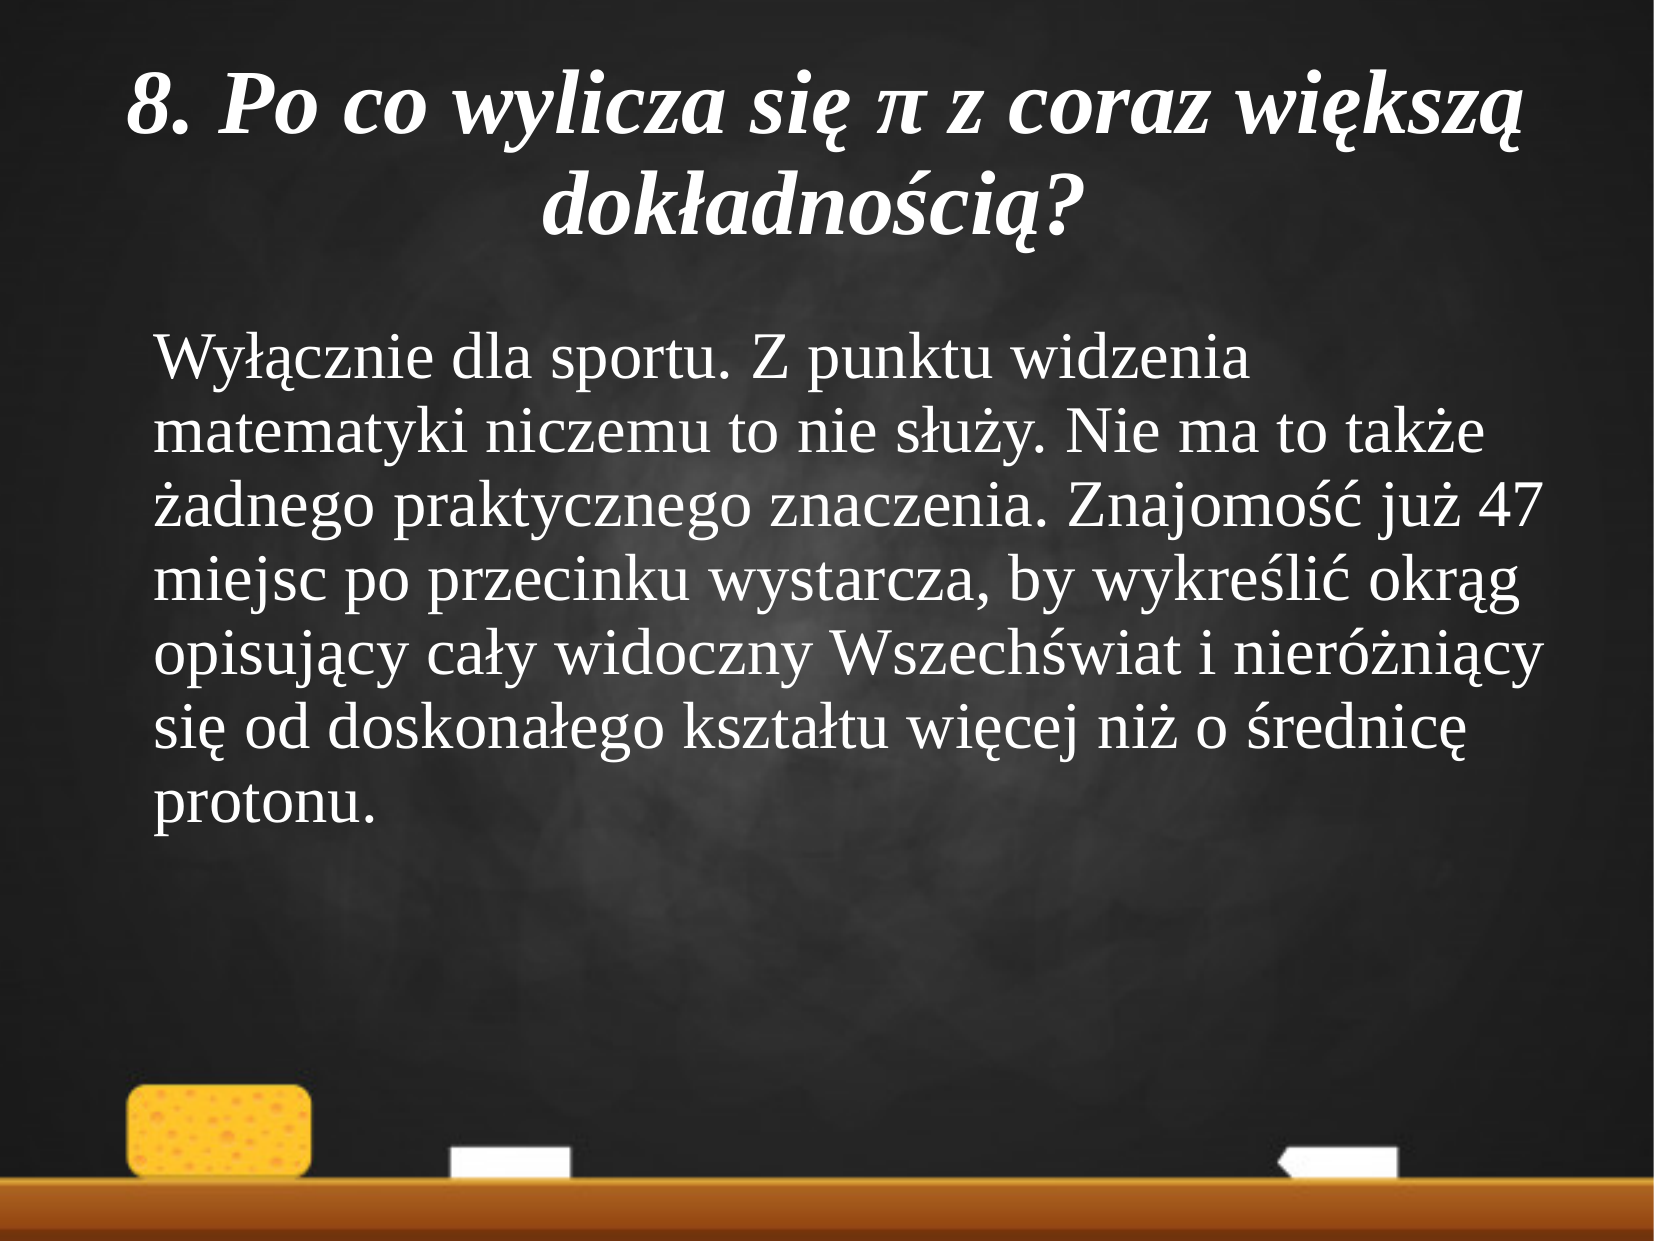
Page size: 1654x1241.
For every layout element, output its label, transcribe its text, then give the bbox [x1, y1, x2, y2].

picture [0, 0, 1654, 1241]
list Wyłącznie dla sportu. Z punktu widzenia matematyki niczemu to nie służy. Nie ma to także żadnego praktycznego znaczenia. Znajomość już 47 miejsc po przecinku wystarcza, by wykreślić okrąg opisujący cały widoczny Wszechświat i nieróżniący się od doskonałego kształtu więcej niż o średnicę protonu. [82, 318, 1571, 863]
title 8. Po co wylicza się π z coraz większą dokładnością? [82, 49, 1571, 257]
